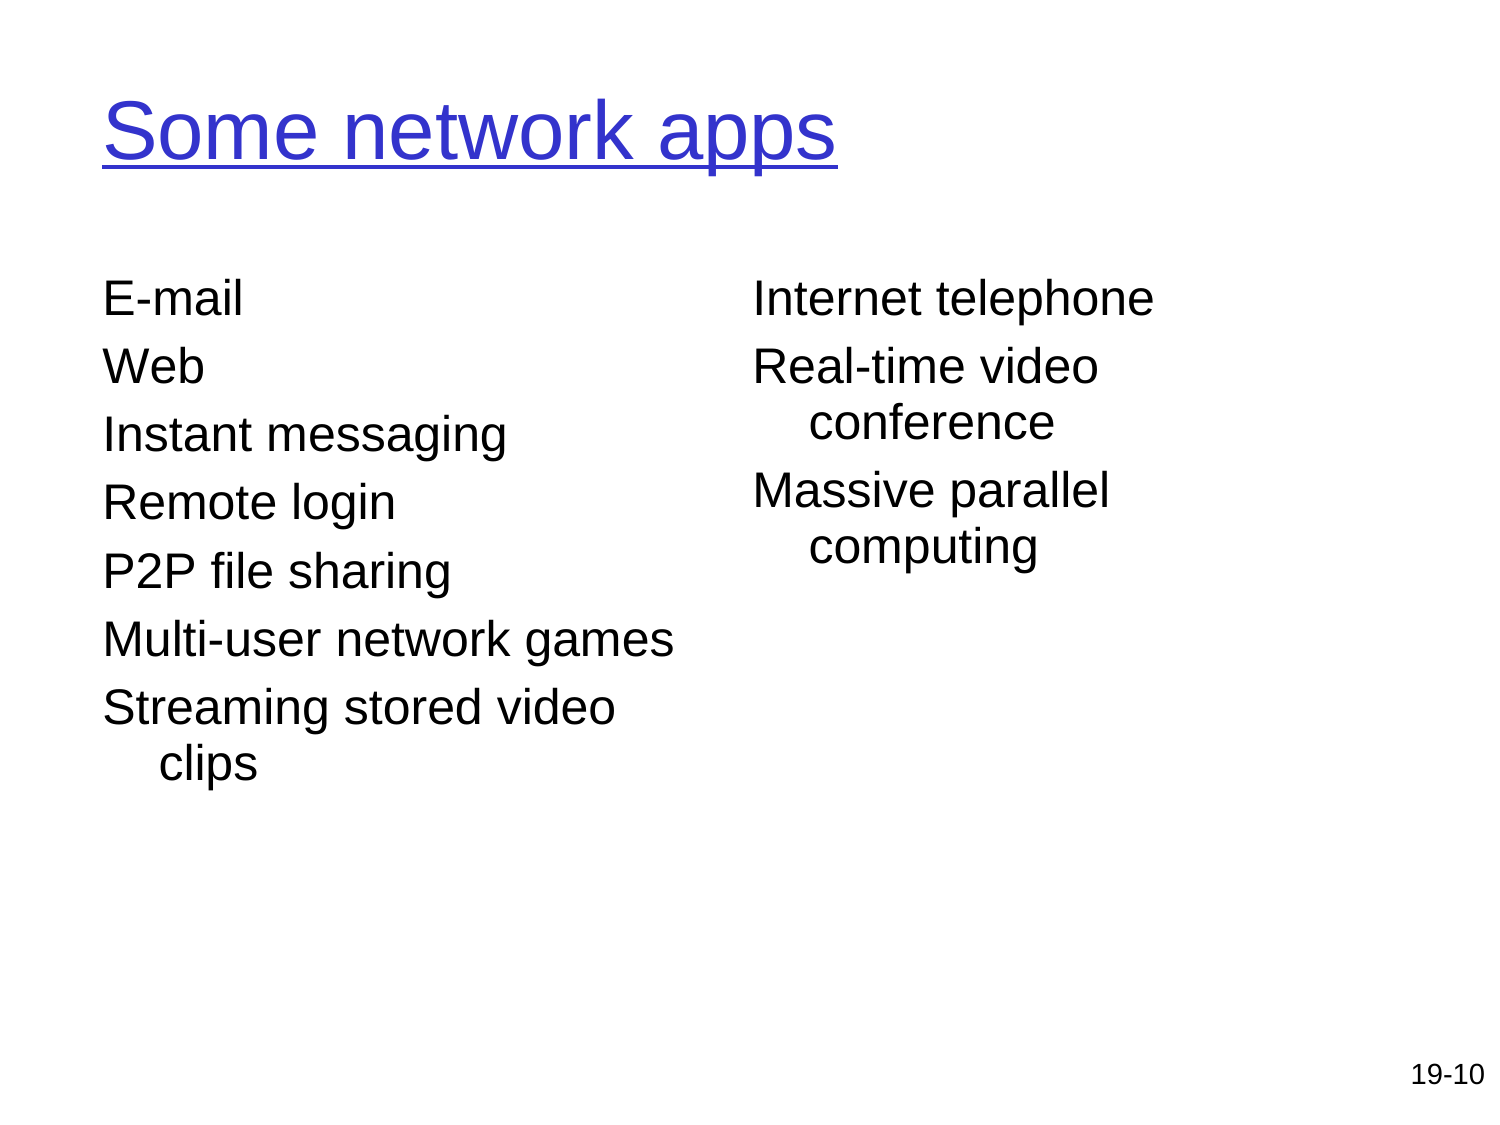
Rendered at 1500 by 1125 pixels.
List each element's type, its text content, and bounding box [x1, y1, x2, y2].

list Internet telephone Real-time video conference Massive parallel computing [737, 262, 1363, 1026]
title Some network apps [87, 37, 1363, 225]
list E-mail Web Instant messaging Remote login P2P file sharing Multi-user network games Streaming stored video clips [87, 262, 713, 1026]
